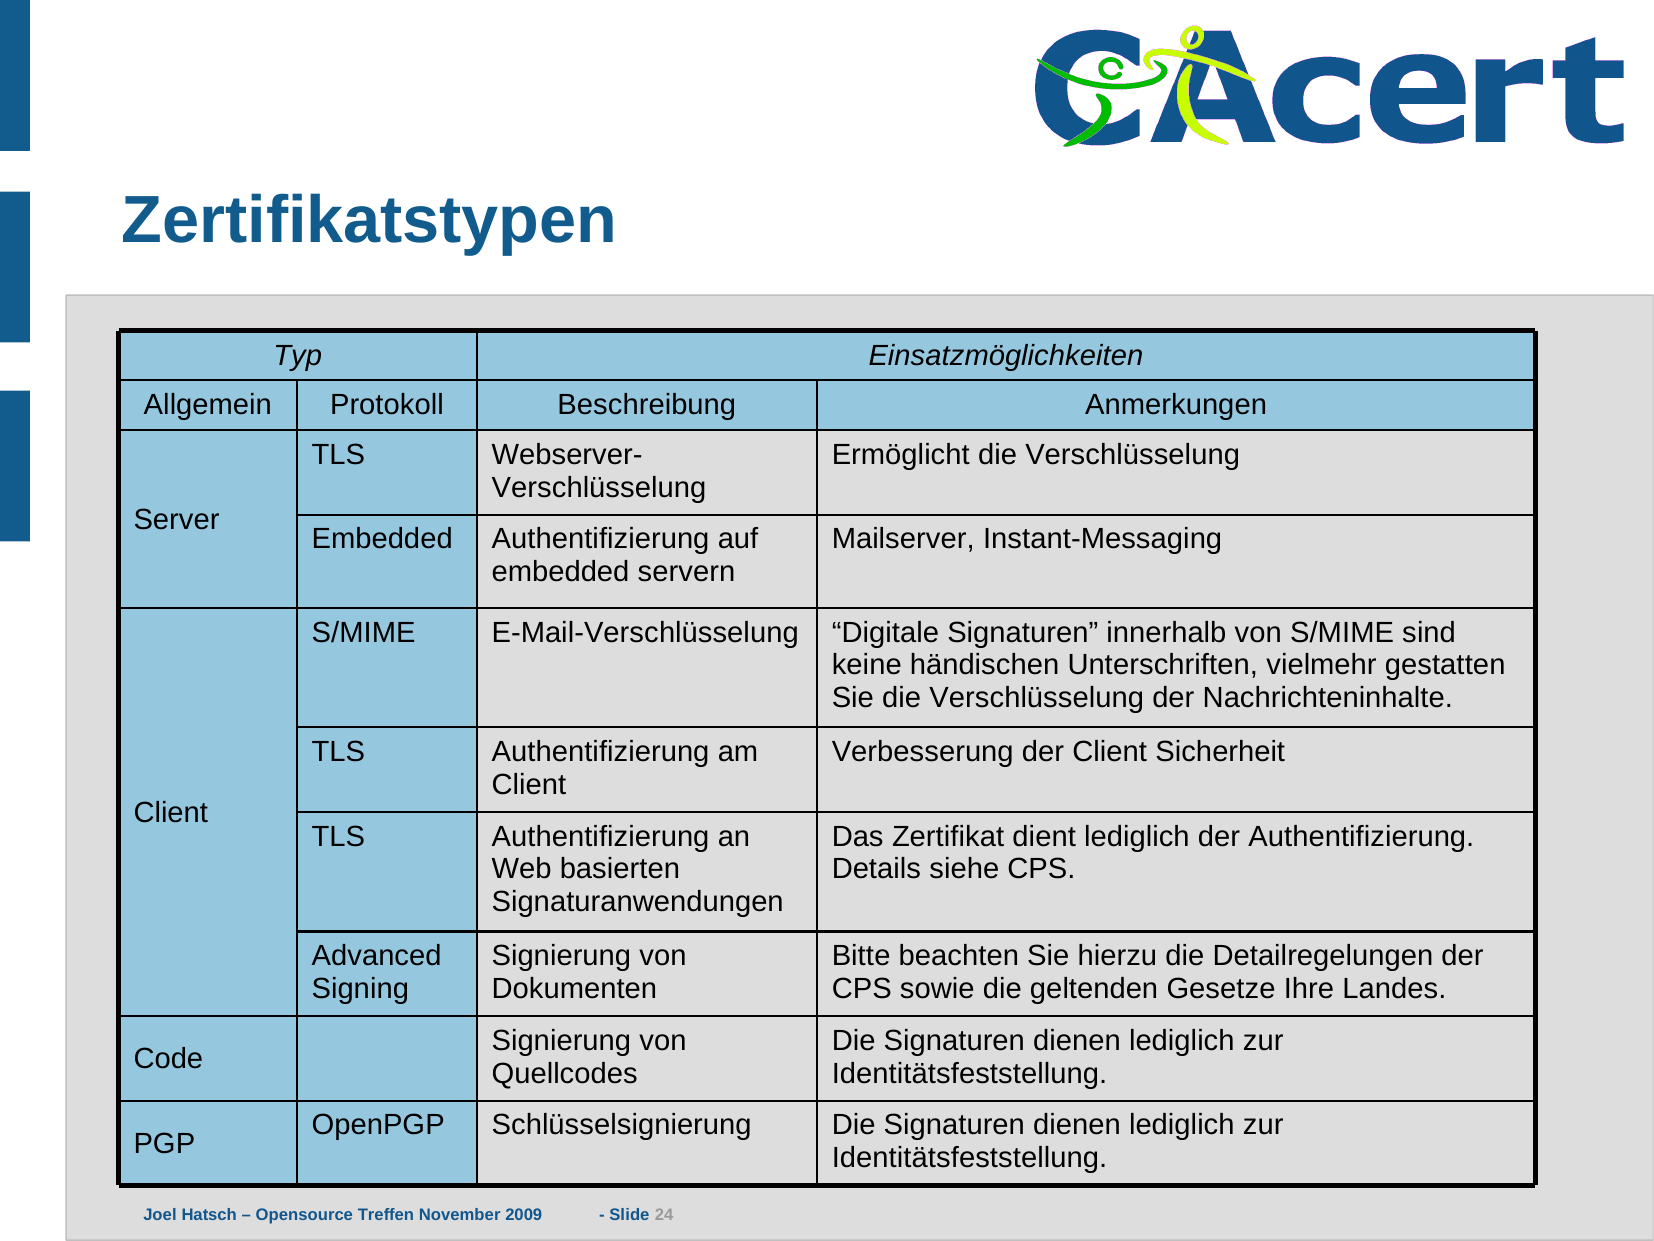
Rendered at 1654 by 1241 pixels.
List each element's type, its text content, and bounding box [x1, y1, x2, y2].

text_box Das Zertifikat dient lediglich der Authentifizierung. Details siehe CPS. [818, 813, 1533, 930]
picture [1033, 24, 1625, 148]
text_box Anmerkungen [818, 381, 1533, 429]
text_box Verbesserung der Client Sicherheit [818, 728, 1533, 811]
text_box Schlüsselsignierung [478, 1102, 816, 1183]
title Zertifikatstypen [121, 122, 1533, 275]
text_box Die Signaturen dienen lediglich zur Identitätsfeststellung. [818, 1102, 1533, 1183]
text_box Beschreibung [478, 381, 816, 429]
text_box TLS [298, 728, 476, 811]
text_box Signierung von Dokumenten [478, 933, 816, 1015]
text_box Ermöglicht die Verschlüsselung [818, 431, 1533, 514]
text_box Server [121, 431, 296, 607]
text_box Einsatzmöglichkeiten [478, 333, 1533, 379]
text_box OpenPGP [298, 1102, 476, 1183]
text_box “Digitale Signaturen” innerhalb von S/MIME sind keine händischen Unterschriften, vielmehr gestatten Sie die Verschlüsselung der Nachrichteninhalte. [818, 609, 1533, 726]
text_box TLS [298, 813, 476, 930]
text_box Code [121, 1017, 296, 1100]
text_box S/MIME [298, 609, 476, 726]
text_box Typ [121, 333, 476, 379]
text_box [298, 1017, 476, 1100]
text_box Authentifizierung am Client [478, 728, 816, 811]
text_box Authentifizierung an Web basierten Signaturanwendungen [478, 813, 816, 930]
text_box Protokoll [298, 381, 476, 429]
text_box E-Mail-Verschlüsselung [478, 609, 816, 726]
text_box Die Signaturen dienen lediglich zur Identitätsfeststellung. [818, 1017, 1533, 1100]
text_box Advanced Signing [298, 933, 476, 1015]
text_box Embedded [298, 516, 476, 607]
text_box Mailserver, Instant-Messaging [818, 516, 1533, 607]
text_box PGP [121, 1102, 296, 1183]
text_box TLS [298, 431, 476, 514]
text_box Authentifizierung auf embedded servern [478, 516, 816, 607]
text_box Allgemein [121, 381, 296, 429]
text_box Bitte beachten Sie hierzu die Detailregelungen der CPS sowie die geltenden Gesetze Ihre Landes. [818, 933, 1533, 1015]
text_box Client [121, 609, 296, 1015]
text_box Signierung von Quellcodes [478, 1017, 816, 1100]
text_box Webserver- Verschlüsselung [478, 431, 816, 514]
